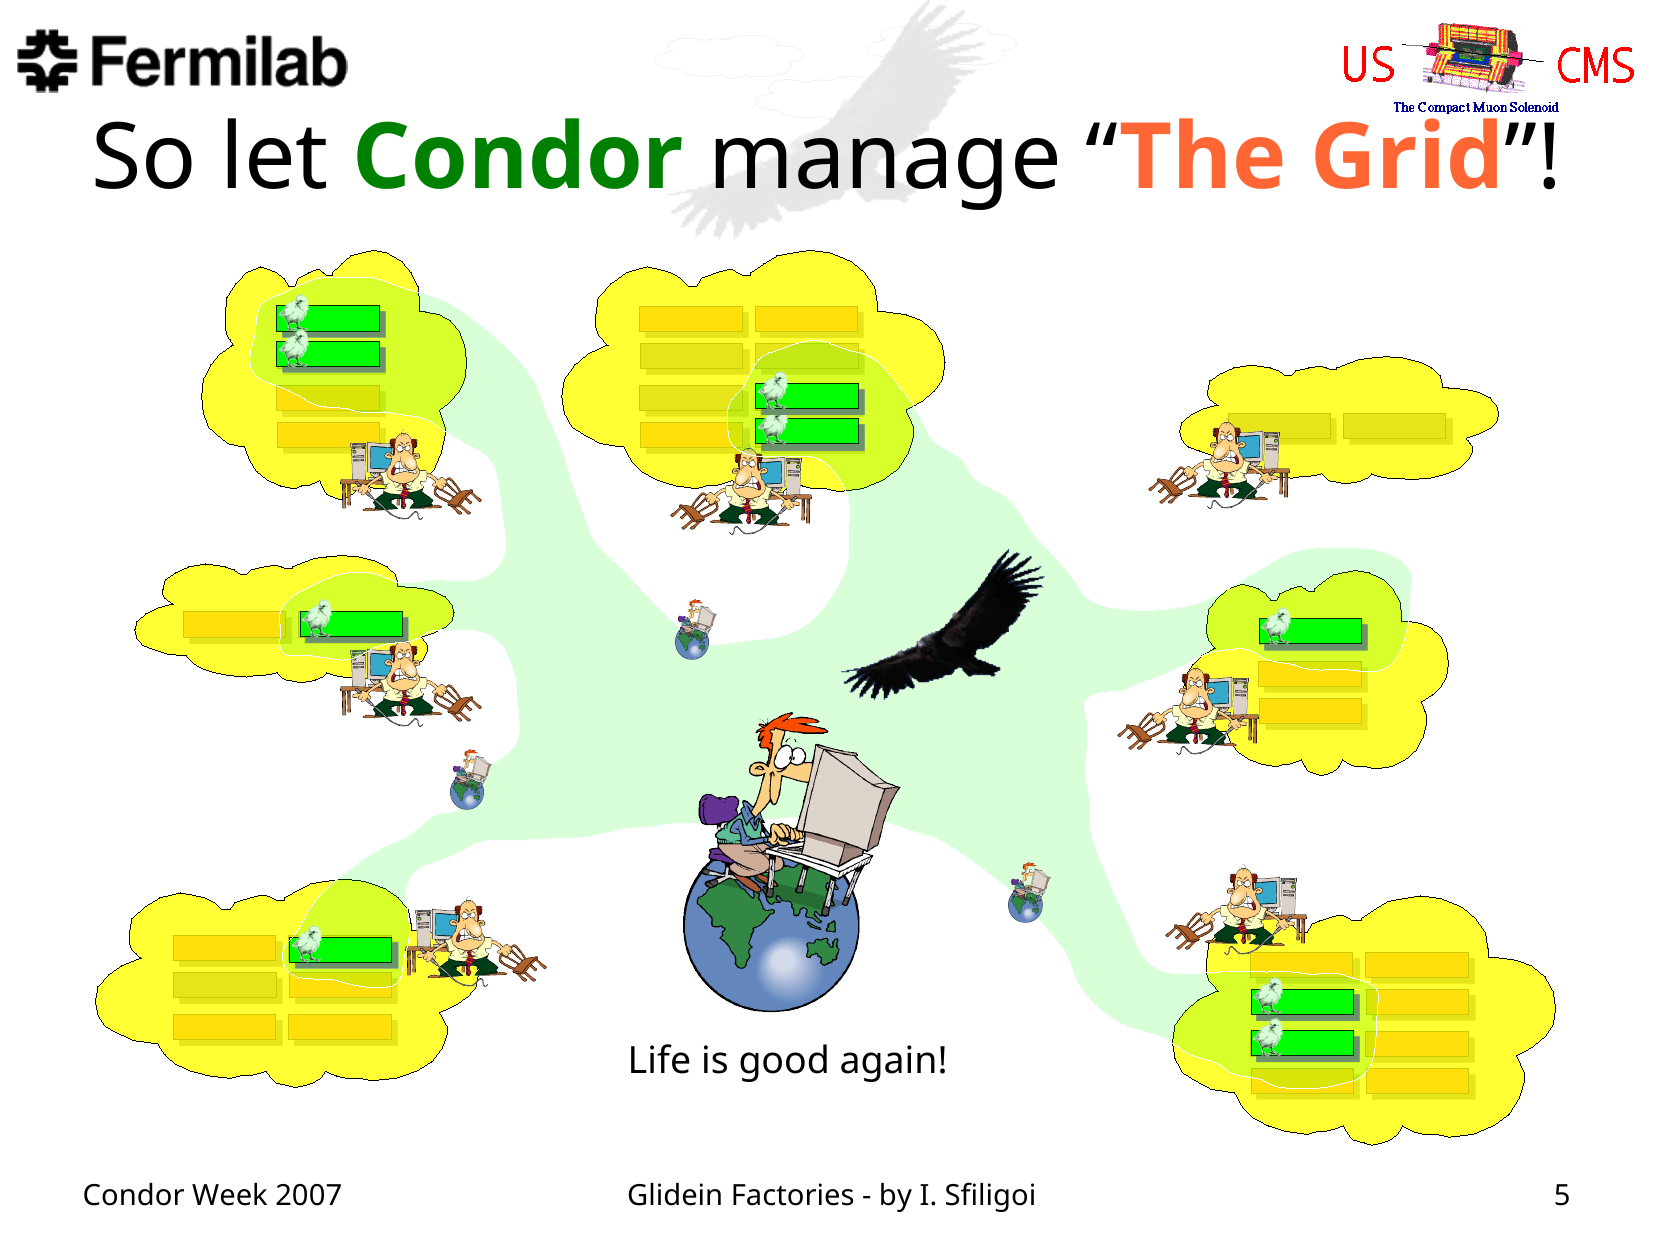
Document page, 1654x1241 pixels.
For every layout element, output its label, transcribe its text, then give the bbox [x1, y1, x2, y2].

picture [450, 749, 492, 811]
picture [841, 549, 1045, 700]
picture [683, 712, 901, 1013]
picture [670, 444, 812, 535]
picture [340, 429, 482, 520]
picture [1148, 418, 1290, 510]
picture [1340, 23, 1636, 114]
picture [675, 599, 717, 661]
text_box Life is good again! [612, 1026, 941, 1085]
picture [1165, 864, 1307, 956]
picture [340, 636, 482, 727]
title So let Condor manage “The Grid”! [82, 49, 1571, 257]
text_box [1186, 356, 1499, 484]
picture [17, 29, 348, 93]
picture [1117, 664, 1259, 755]
picture [1008, 862, 1051, 923]
text_box [95, 250, 1556, 1146]
picture [292, 925, 300, 936]
picture [405, 896, 547, 987]
